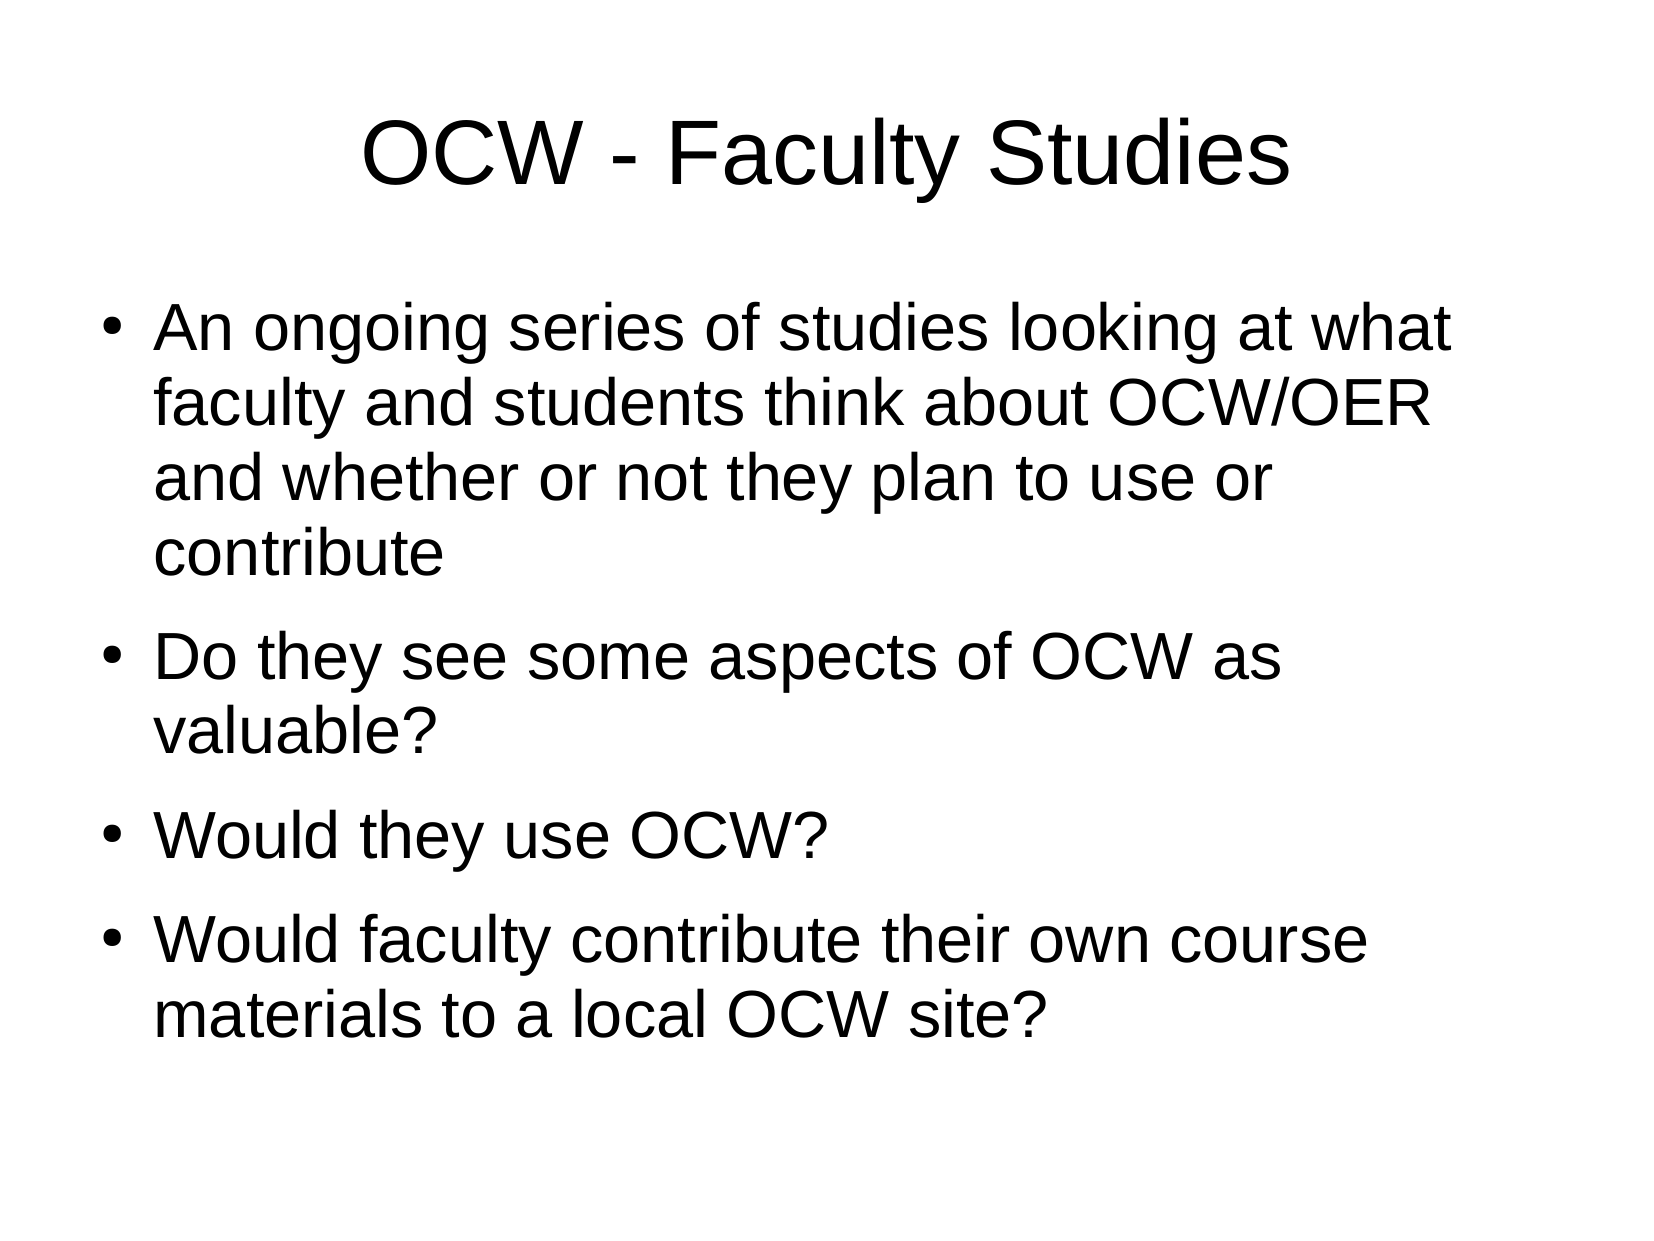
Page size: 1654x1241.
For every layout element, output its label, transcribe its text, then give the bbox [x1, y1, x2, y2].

list An ongoing series of studies looking at what faculty and students think about OCW/OER and whether or not they plan to use or contribute Do they see some aspects of OCW as valuable? Would they use OCW? Would faculty contribute their own course materials to a local OCW site? [82, 290, 1538, 1171]
title OCW - Faculty Studies [82, 49, 1571, 257]
